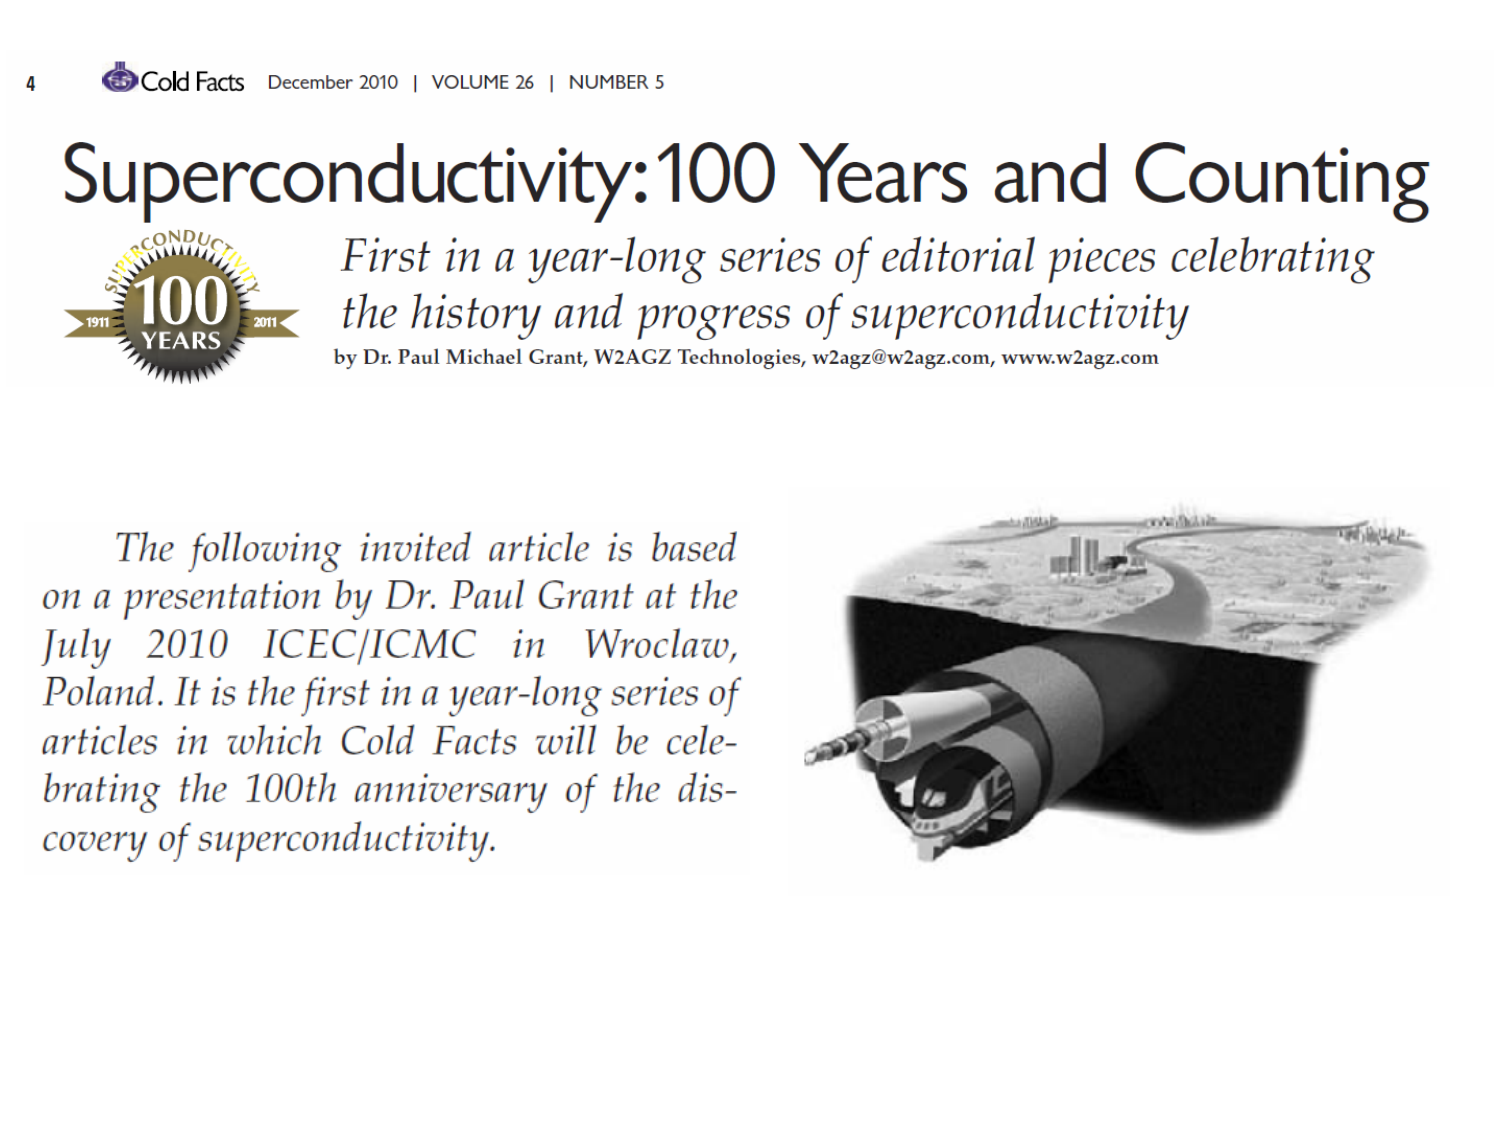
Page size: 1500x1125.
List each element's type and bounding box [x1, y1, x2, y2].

picture [6, 50, 1494, 387]
picture [788, 487, 1450, 896]
picture [24, 522, 751, 875]
